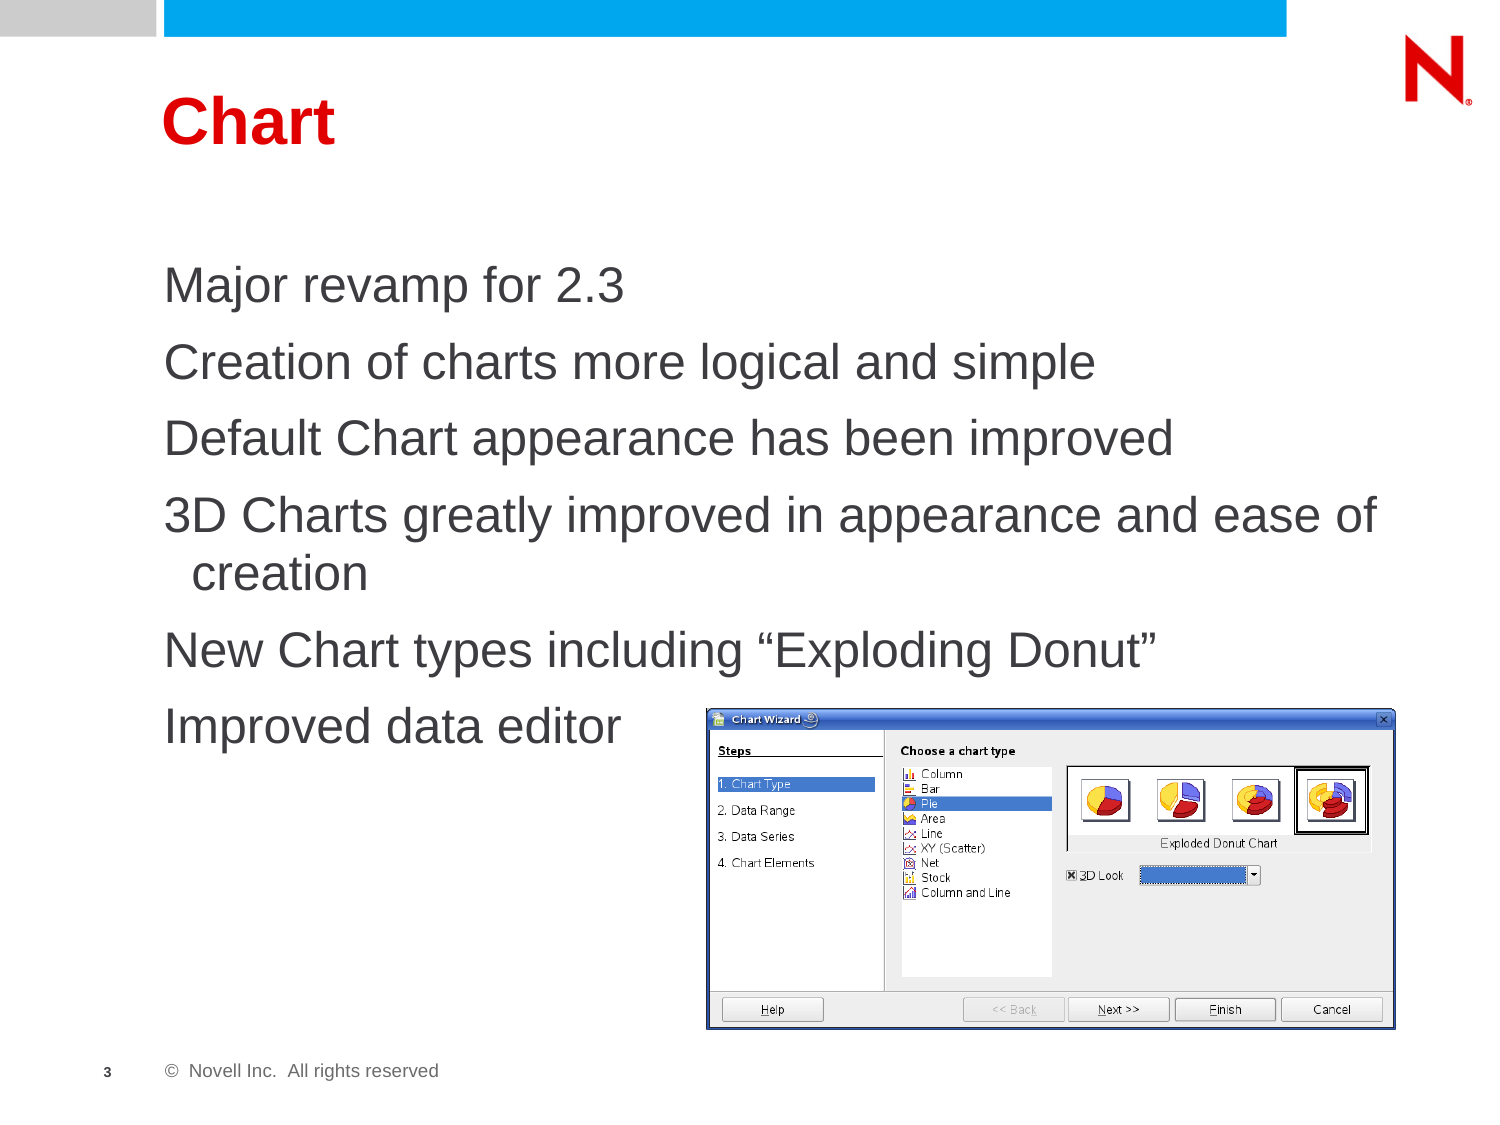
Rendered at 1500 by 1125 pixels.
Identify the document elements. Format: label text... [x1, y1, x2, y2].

picture [706, 708, 1396, 1030]
picture [1403, 32, 1473, 107]
list Major revamp for 2.3 Creation of charts more logical and simple Default Chart appearance has been improved 3D Charts greatly improved in appearance and ease of creation New Chart types including “Exploding Donut” Improved data editor [163, 254, 1404, 986]
title Chart [161, 41, 1383, 205]
